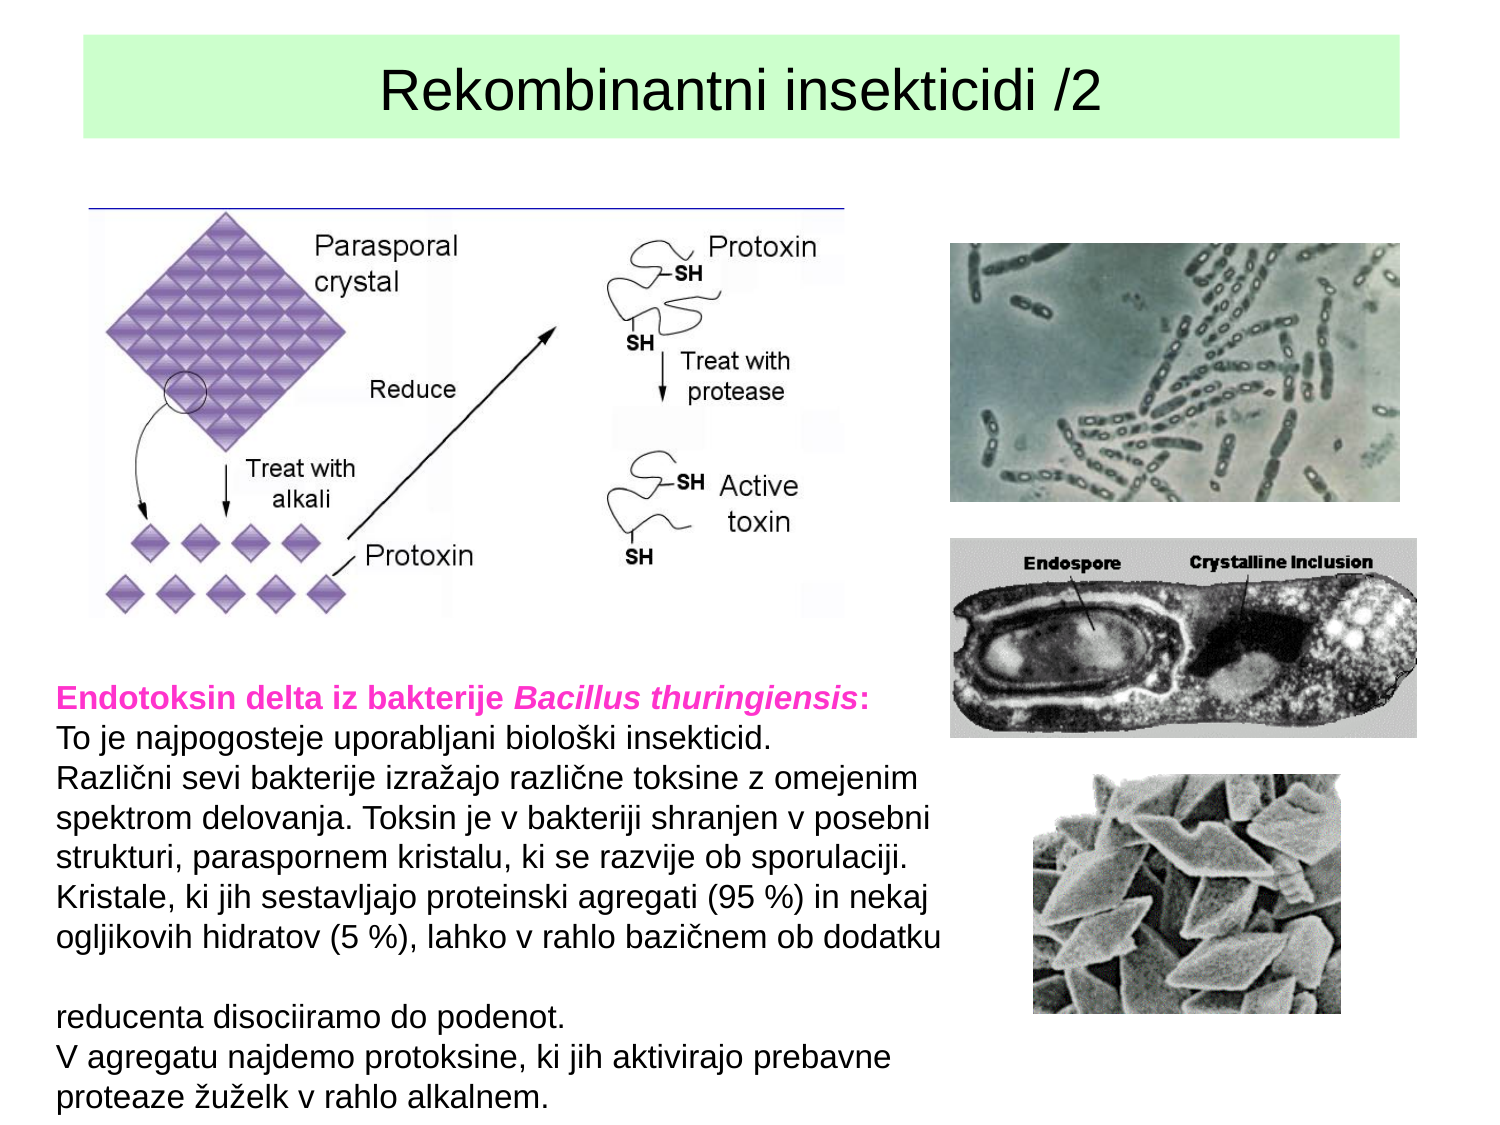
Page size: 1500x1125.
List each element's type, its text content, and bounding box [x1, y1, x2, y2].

picture [950, 538, 1417, 738]
text_box Endotoksin delta iz bakterije Bacillus thuringiensis: To je najpogosteje uporabljani biološki insekticid. Različni sevi bakterije izražajo različne toksine z omejenim spektrom delovanja. Toksin je v bakteriji shranjen v posebni strukturi, paraspornem kristalu, ki se razvije ob sporulaciji. Kristale, ki jih sestavljajo proteinski agregati (95 %) in nekaj ogljikovih hidratov (5 %), lahko v rahlo bazičnem ob dodatku reducenta disociiramo do podenot. V agregatu najdemo protoksine, ki jih aktivirajo prebavne proteaze žuželk v rahlo alkalnem. [41, 668, 966, 1123]
text_box Rekombinantni insekticidi /2 [83, 34, 1400, 139]
picture [950, 243, 1400, 502]
picture [1033, 774, 1341, 1014]
picture [88, 208, 845, 618]
